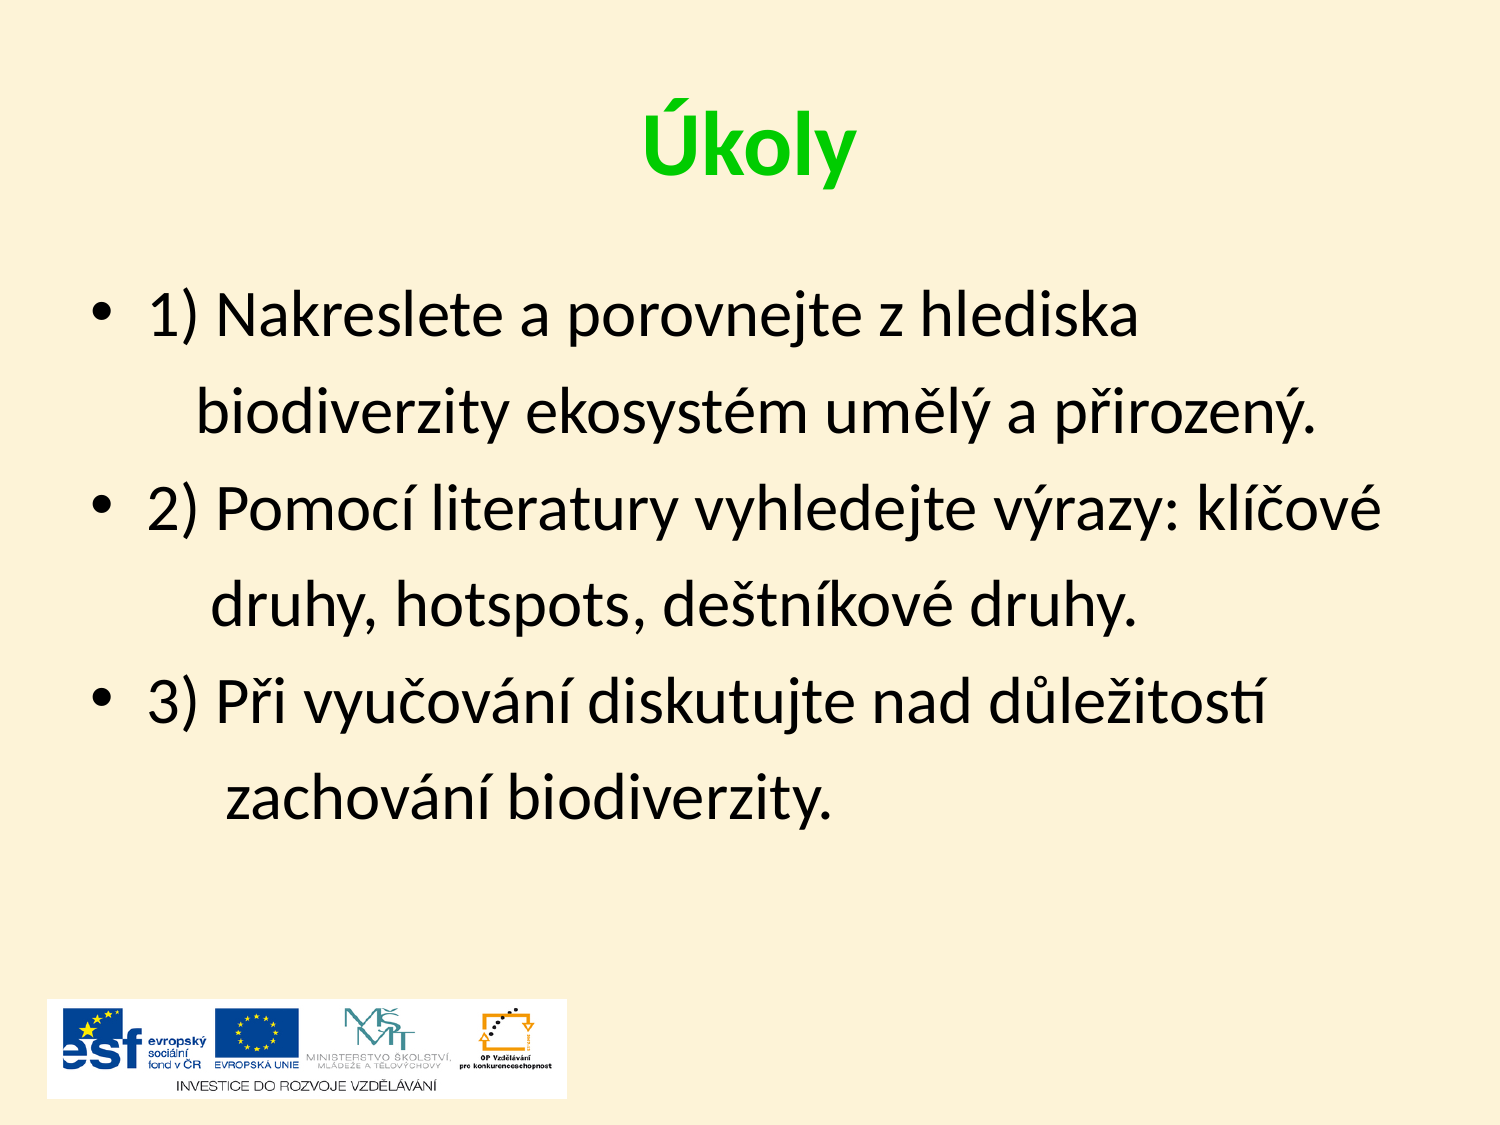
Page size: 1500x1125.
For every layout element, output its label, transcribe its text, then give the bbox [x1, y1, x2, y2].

title Úkoly [75, 45, 1426, 233]
picture [47, 999, 567, 1099]
list 1) Nakreslete a porovnejte z hlediska biodiverzity ekosystém umělý a přirozený. 2) Pomocí literatury vyhledejte výrazy: klíčové druhy, hotspots, deštníkové druhy. 3) Při vyučování diskutujte nad důležitostí zachování biodiverzity. [75, 262, 1426, 1006]
